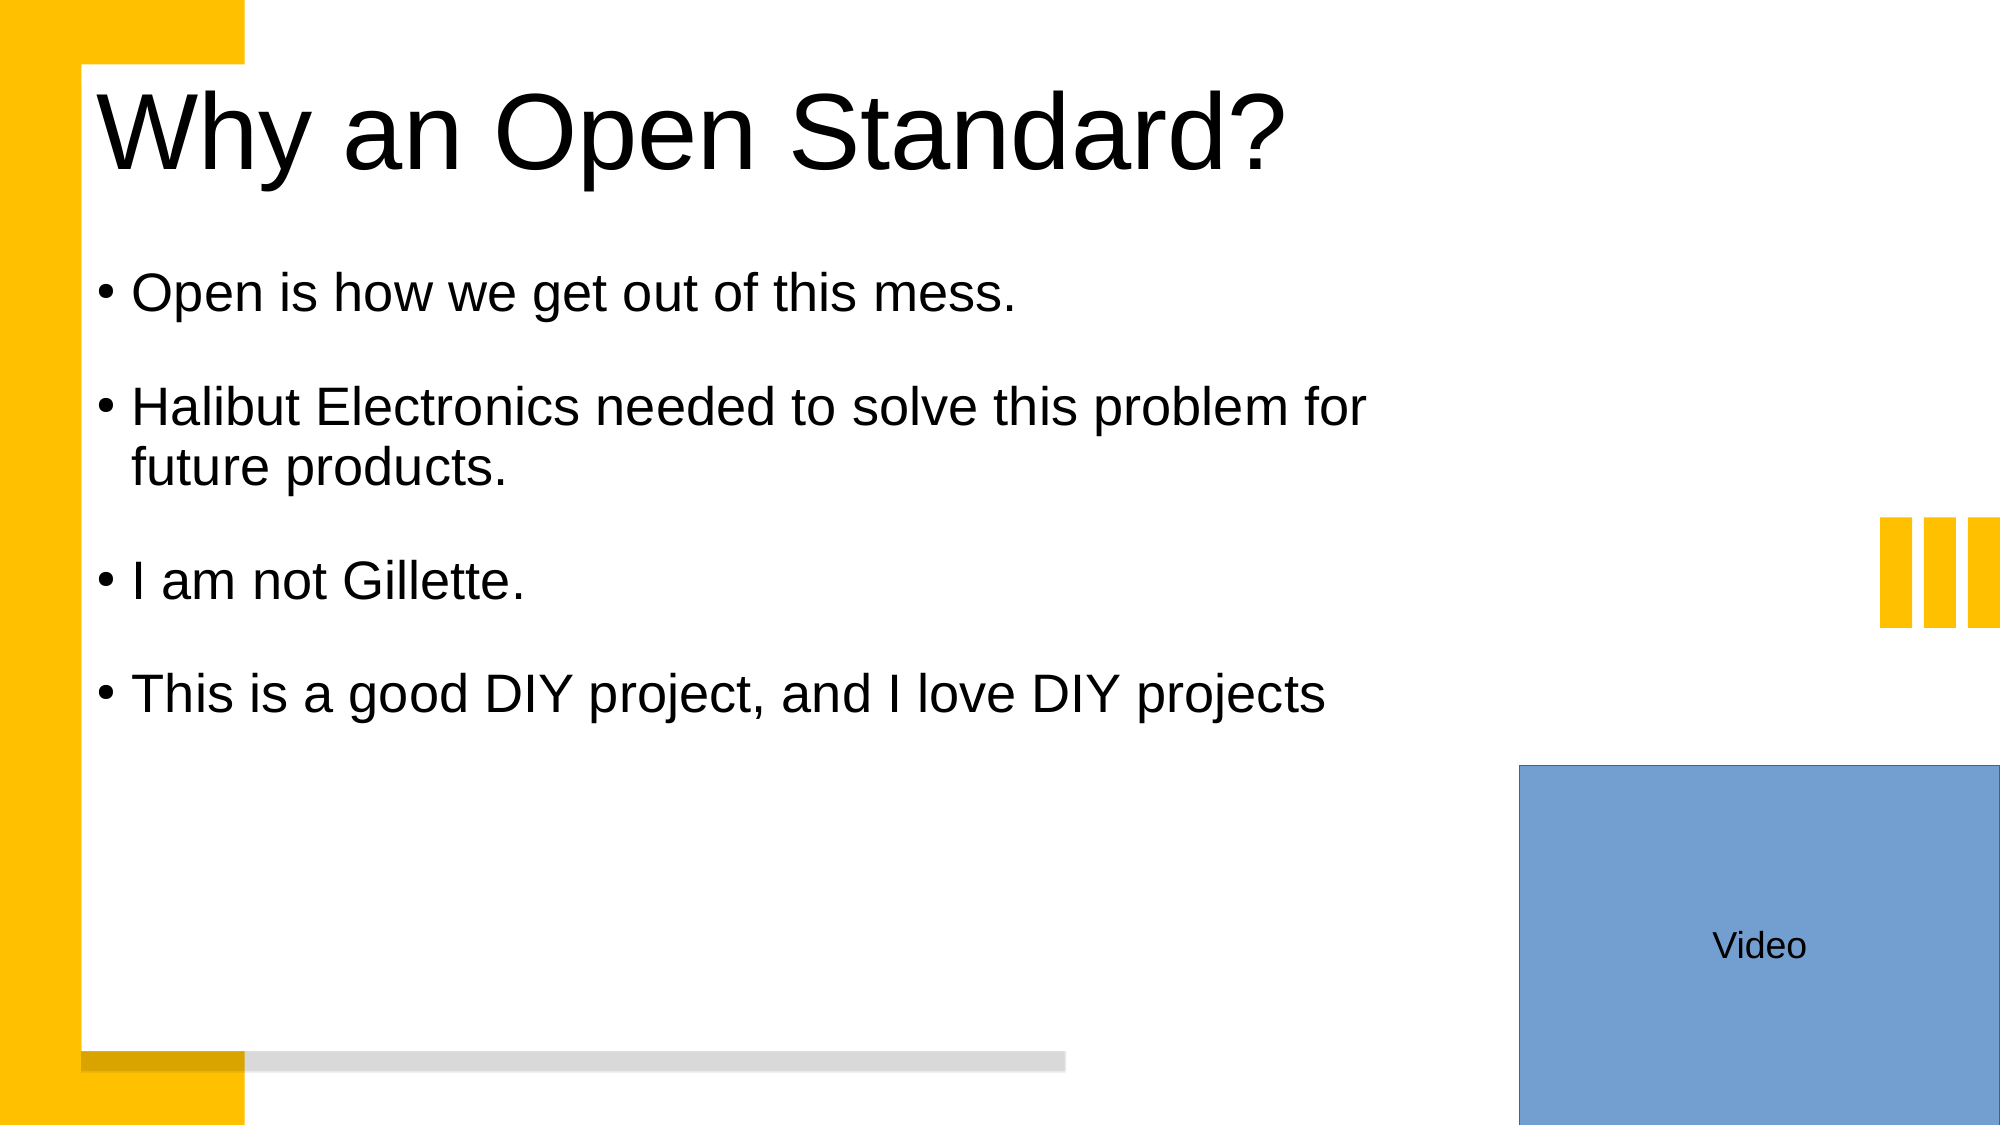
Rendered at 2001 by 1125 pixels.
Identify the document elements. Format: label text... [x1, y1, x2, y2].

text_box Video [1519, 765, 2000, 1125]
text_box Why an Open Standard? [81, 64, 1921, 201]
text_box Open is how we get out of this mess. Halibut Electronics needed to solve this problem for future products. I am not Gillette. This is a good DIY project, and I love DIY projects [81, 254, 1516, 1036]
text_box [0, 0, 2000, 1125]
